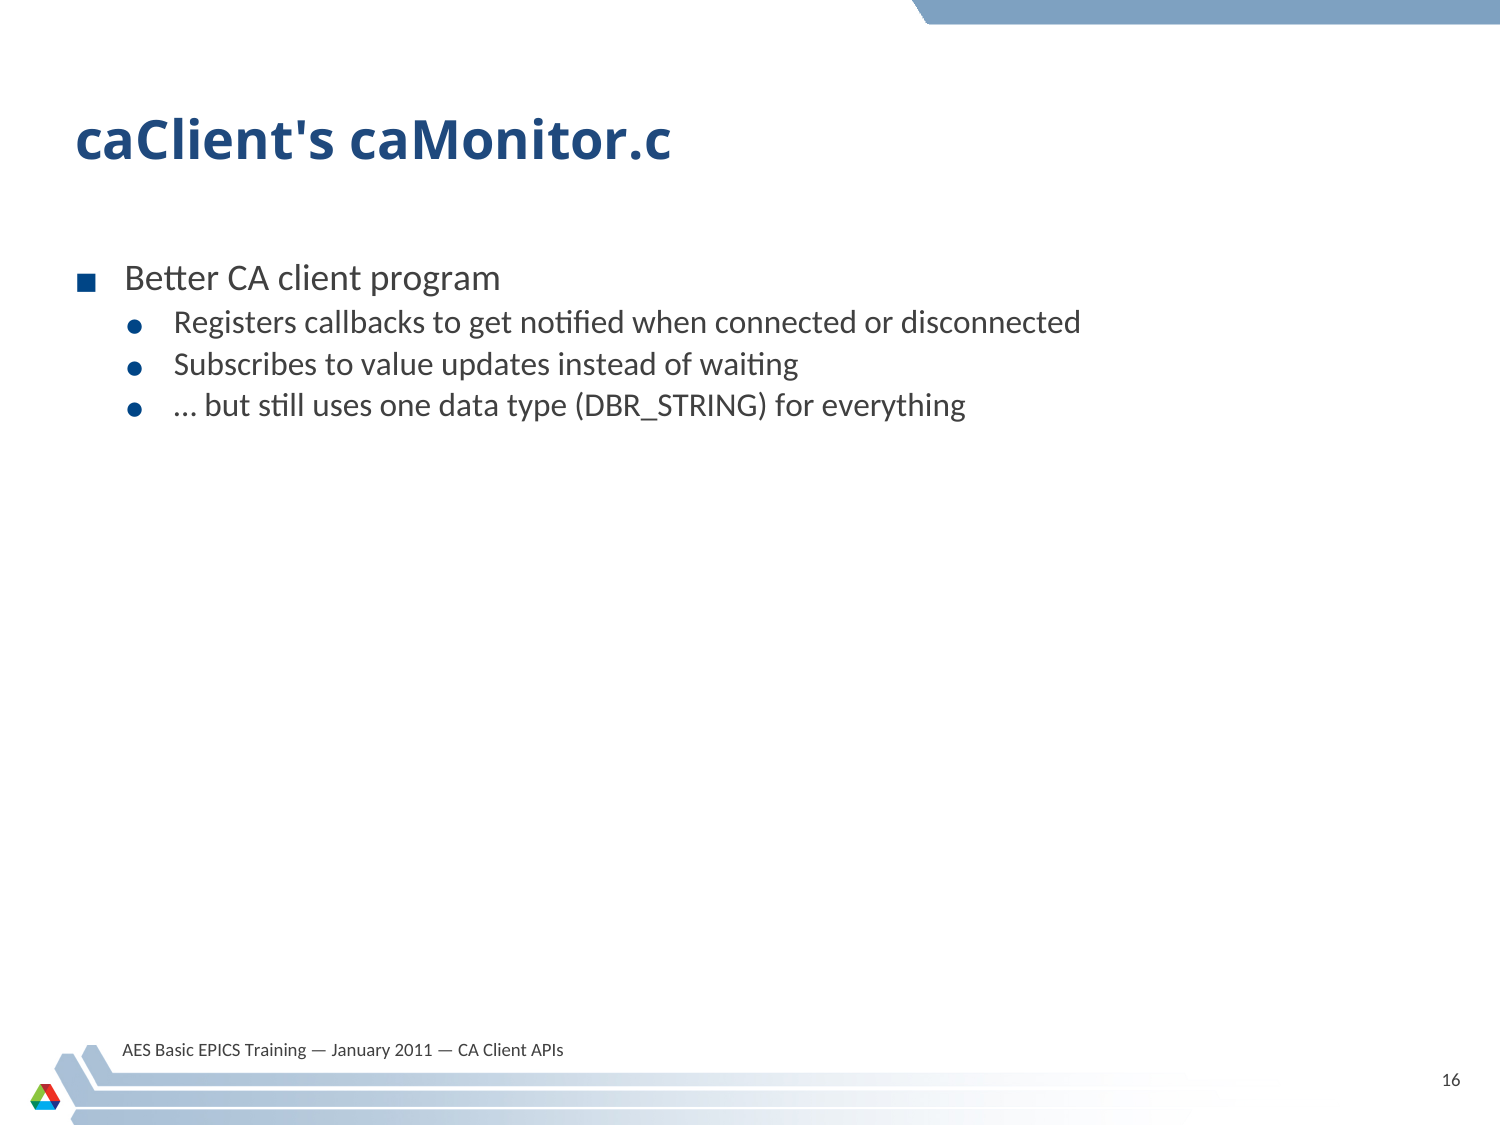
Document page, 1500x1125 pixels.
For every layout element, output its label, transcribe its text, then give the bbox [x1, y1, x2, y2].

title caClient's caMonitor.c [75, 107, 1426, 171]
picture [0, 1037, 1500, 1125]
list Better CA client program Registers callbacks to get notified when connected or disconnected Subscribes to value updates instead of waiting … but still uses one data type (DBR_STRING) for everything [75, 262, 1426, 447]
picture [0, 0, 1500, 26]
